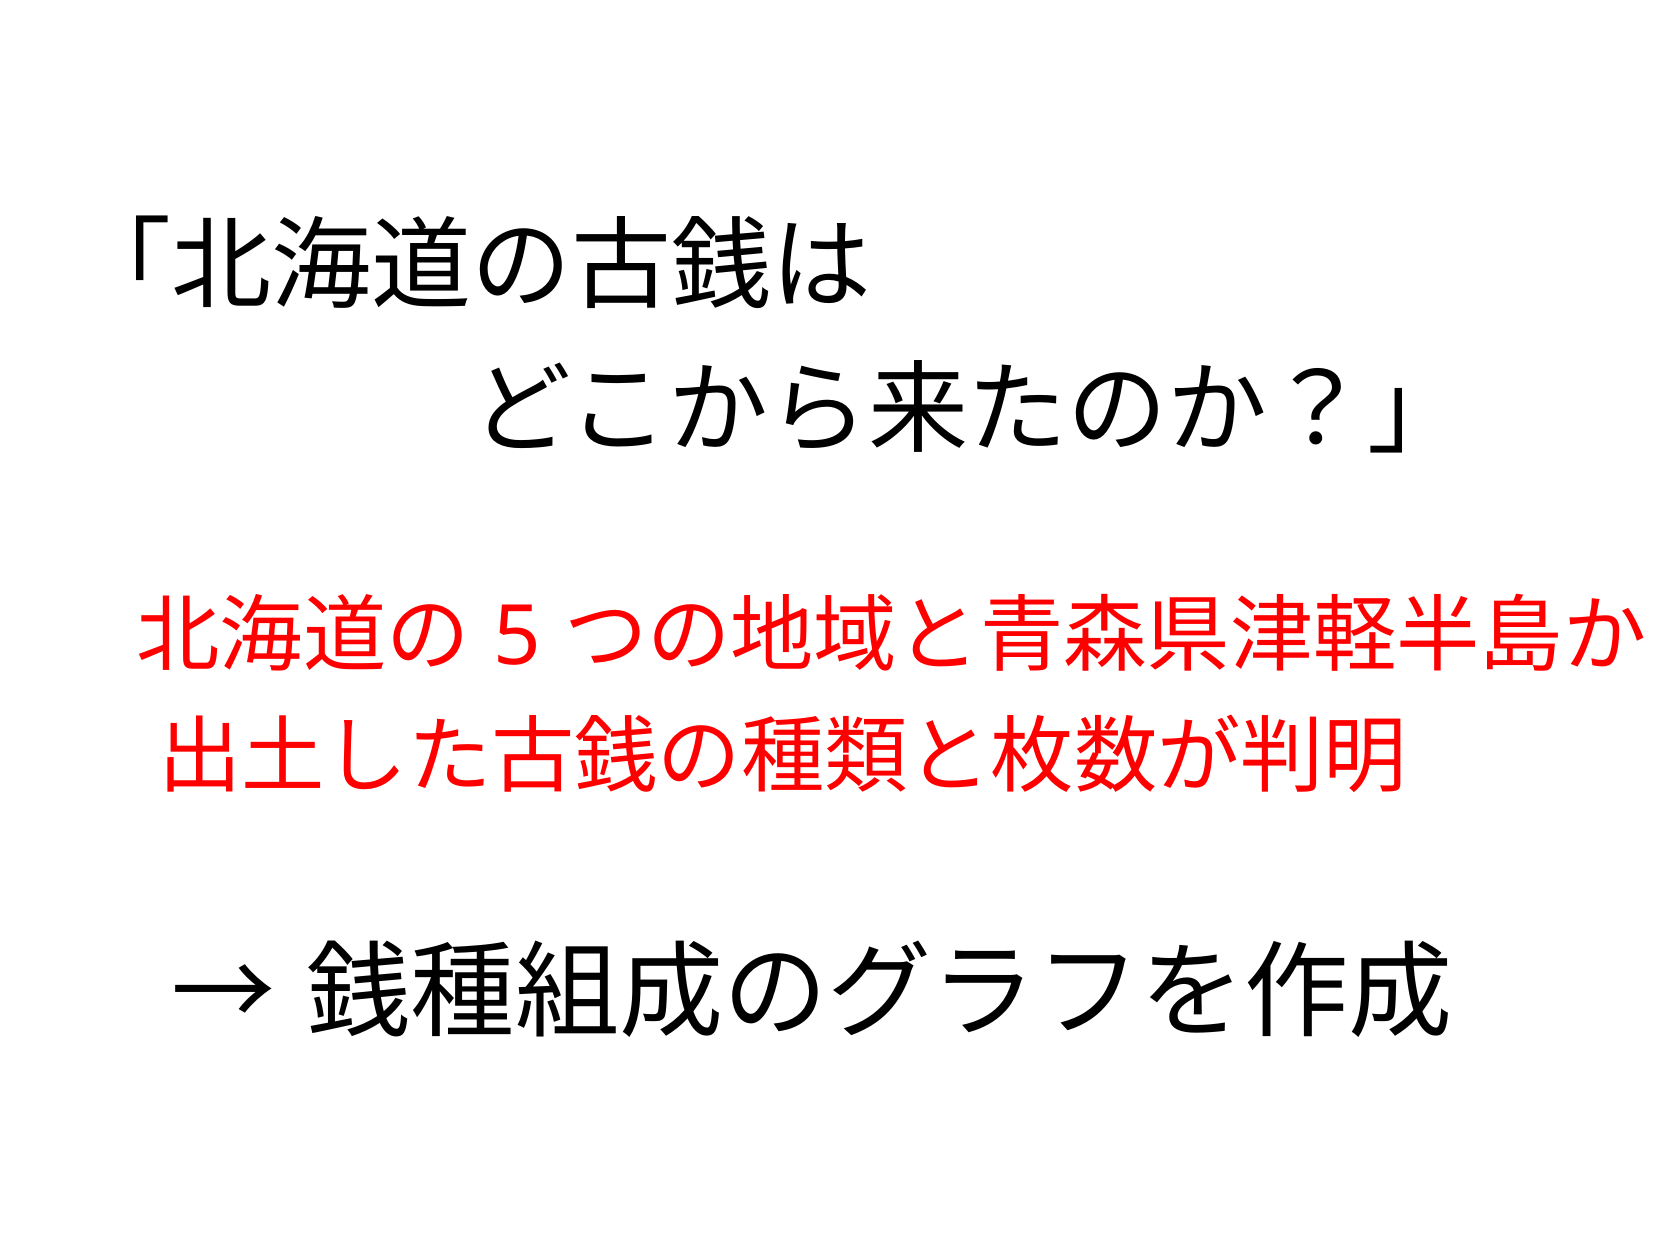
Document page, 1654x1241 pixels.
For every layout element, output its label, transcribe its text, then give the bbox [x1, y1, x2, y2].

text_box 「北海道の古銭は どこから来たのか？」 [56, 176, 1654, 407]
text_box →銭種組成のグラフを作成 [157, 900, 1513, 1028]
text_box 北海道の5つの地域と青森県津軽半島から 出土した古銭の種類と枚数が判明 [60, 464, 1603, 913]
